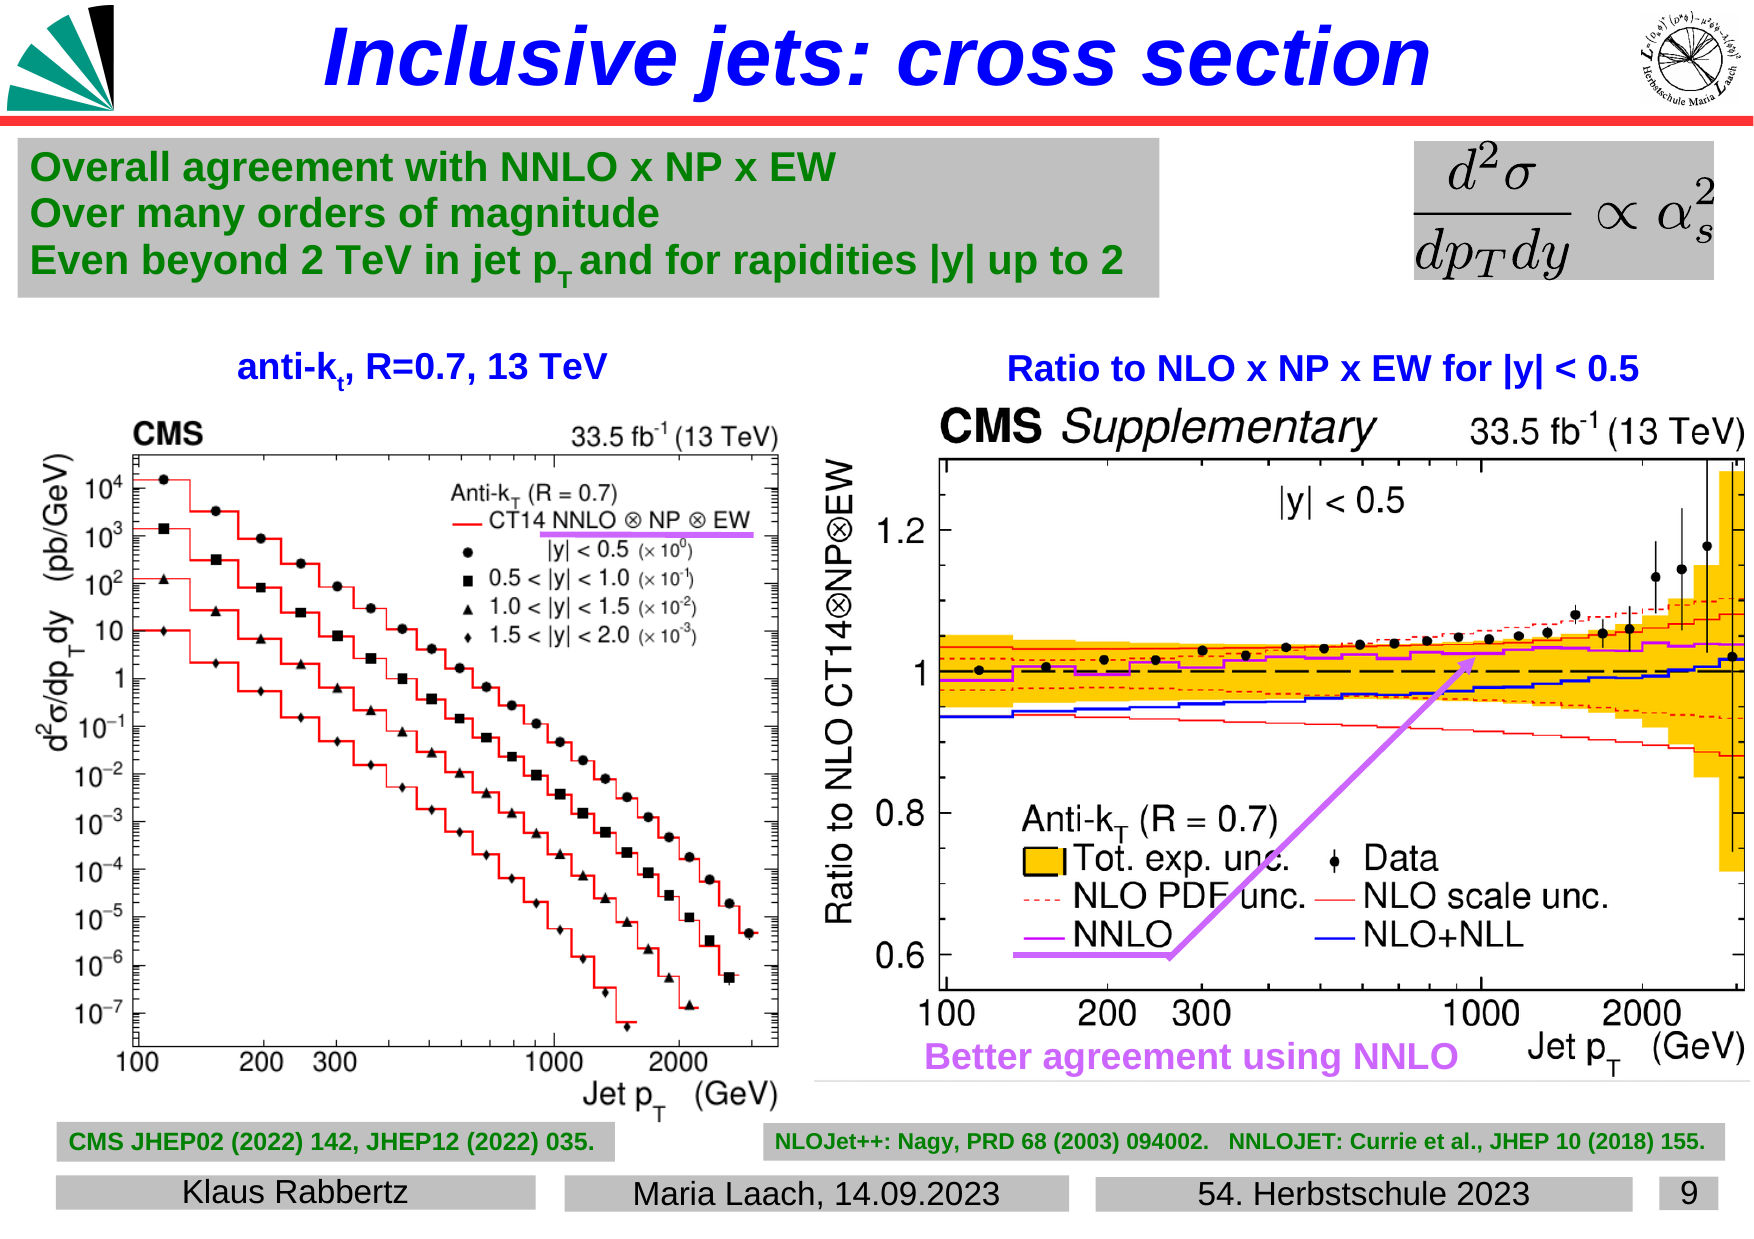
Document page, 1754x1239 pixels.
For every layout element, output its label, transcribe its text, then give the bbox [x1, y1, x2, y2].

picture [814, 400, 1750, 1082]
picture [1413, 140, 1715, 281]
text_box Overall agreement with NNLO x NP x EW Over many orders of magnitude Even beyond 2 TeV in jet pT and for rapidities |y| up to 2 [17, 137, 1160, 298]
picture [30, 402, 793, 1128]
text_box anti-kt, R=0.7, 13 TeV [225, 339, 621, 402]
text_box NLOJet++: Nagy, PRD 68 (2003) 094002. NNLOJET: Currie et al., JHEP 10 (2018) 155. [763, 1123, 1726, 1161]
text_box Better agreement using NNLO [912, 1029, 1472, 1084]
picture [1641, 11, 1741, 106]
text_box Ratio to NLO x NP x EW for |y| < 0.5 [995, 341, 1653, 396]
picture [7, 5, 114, 112]
text_box CMS JHEP02 (2022) 142, JHEP12 (2022) 035. [56, 1121, 615, 1162]
title Inclusive jets: cross section [129, 0, 1627, 114]
